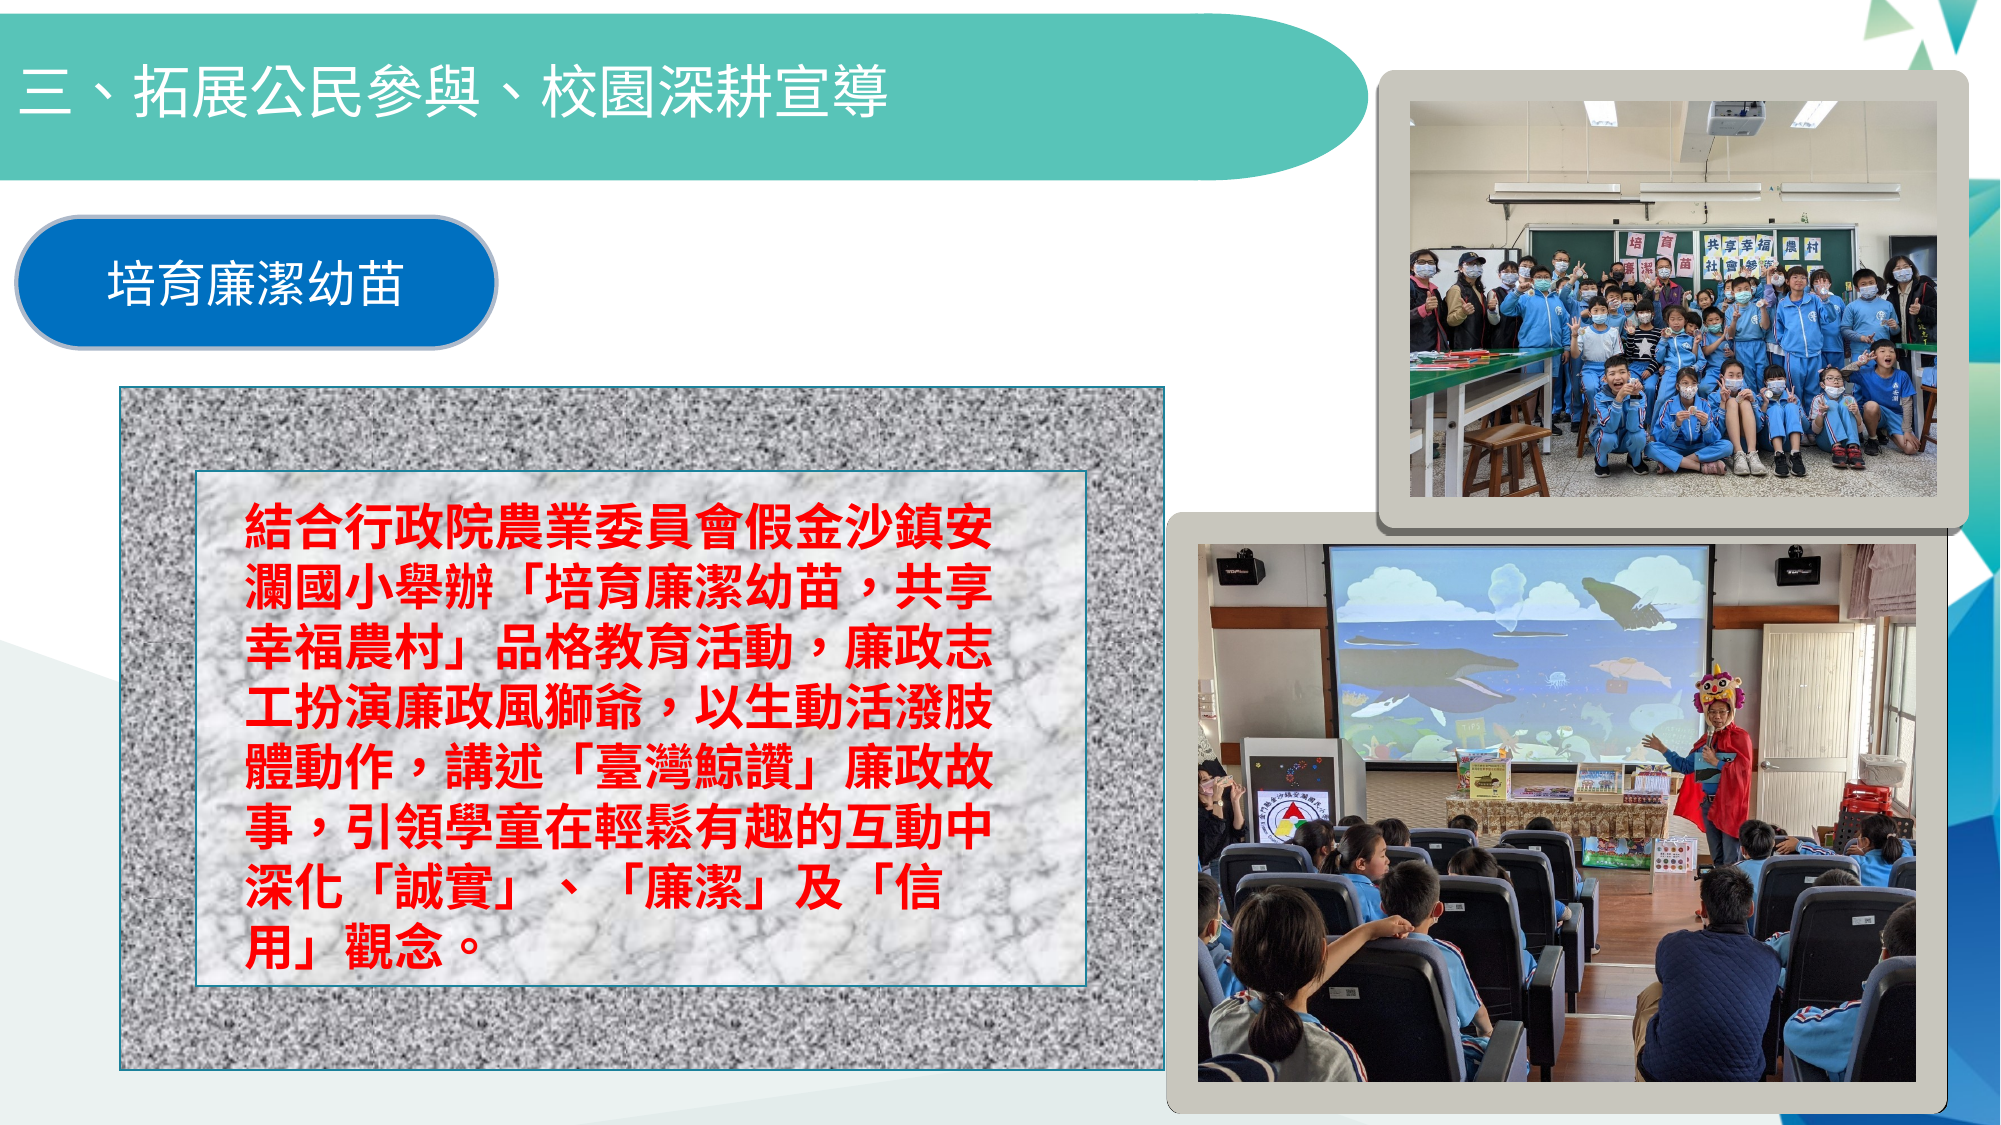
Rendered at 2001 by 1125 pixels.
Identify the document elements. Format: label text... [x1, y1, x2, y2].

picture [1197, 543, 1917, 1083]
text_box [0, 13, 1369, 181]
picture [1410, 101, 1938, 497]
picture [1752, 1114, 1788, 1125]
text_box [0, 387, 1752, 1125]
text_box 培育廉潔幼苗 [16, 216, 497, 349]
picture [1752, 0, 2000, 1125]
text_box 結合行政院農業委員會假金沙鎮安瀾國小舉辦「培育廉潔幼苗，共享幸福農村」品格教育活動，廉政志工扮演廉政風獅爺，以生動活潑肢體動作，講述「臺灣鯨讚」廉政故事，引領學童在輕鬆有趣的互動中深化「誠實」、「廉潔」及「信用」觀念。 [229, 487, 1054, 983]
text_box 三、拓展公民參與、校園深耕宣導 [16, 36, 1316, 145]
